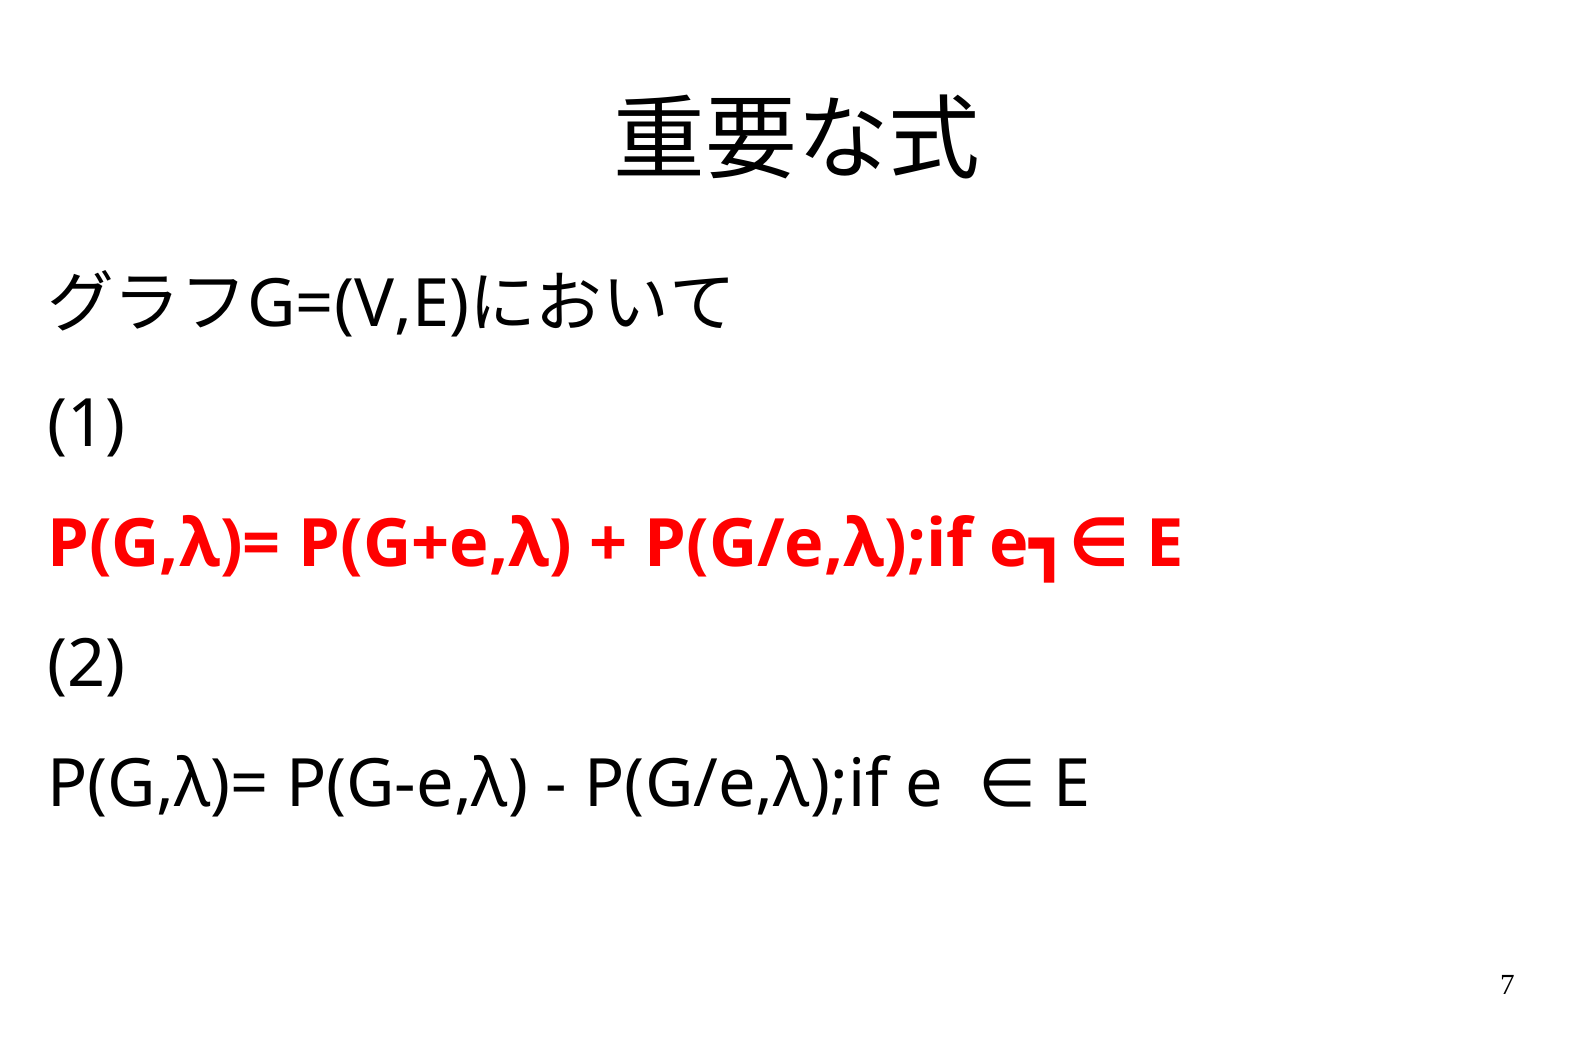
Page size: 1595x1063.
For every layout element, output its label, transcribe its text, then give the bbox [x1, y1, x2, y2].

title 重要な式 [79, 42, 1515, 220]
list グラフG=(V,E)において (1) P(G,λ)= P(G+e,λ) + P(G/e,λ);if e┓∈ E (2) P(G,λ)= P(G-e,λ) - P(G/e,λ);if e ∈ E [29, 248, 1565, 936]
